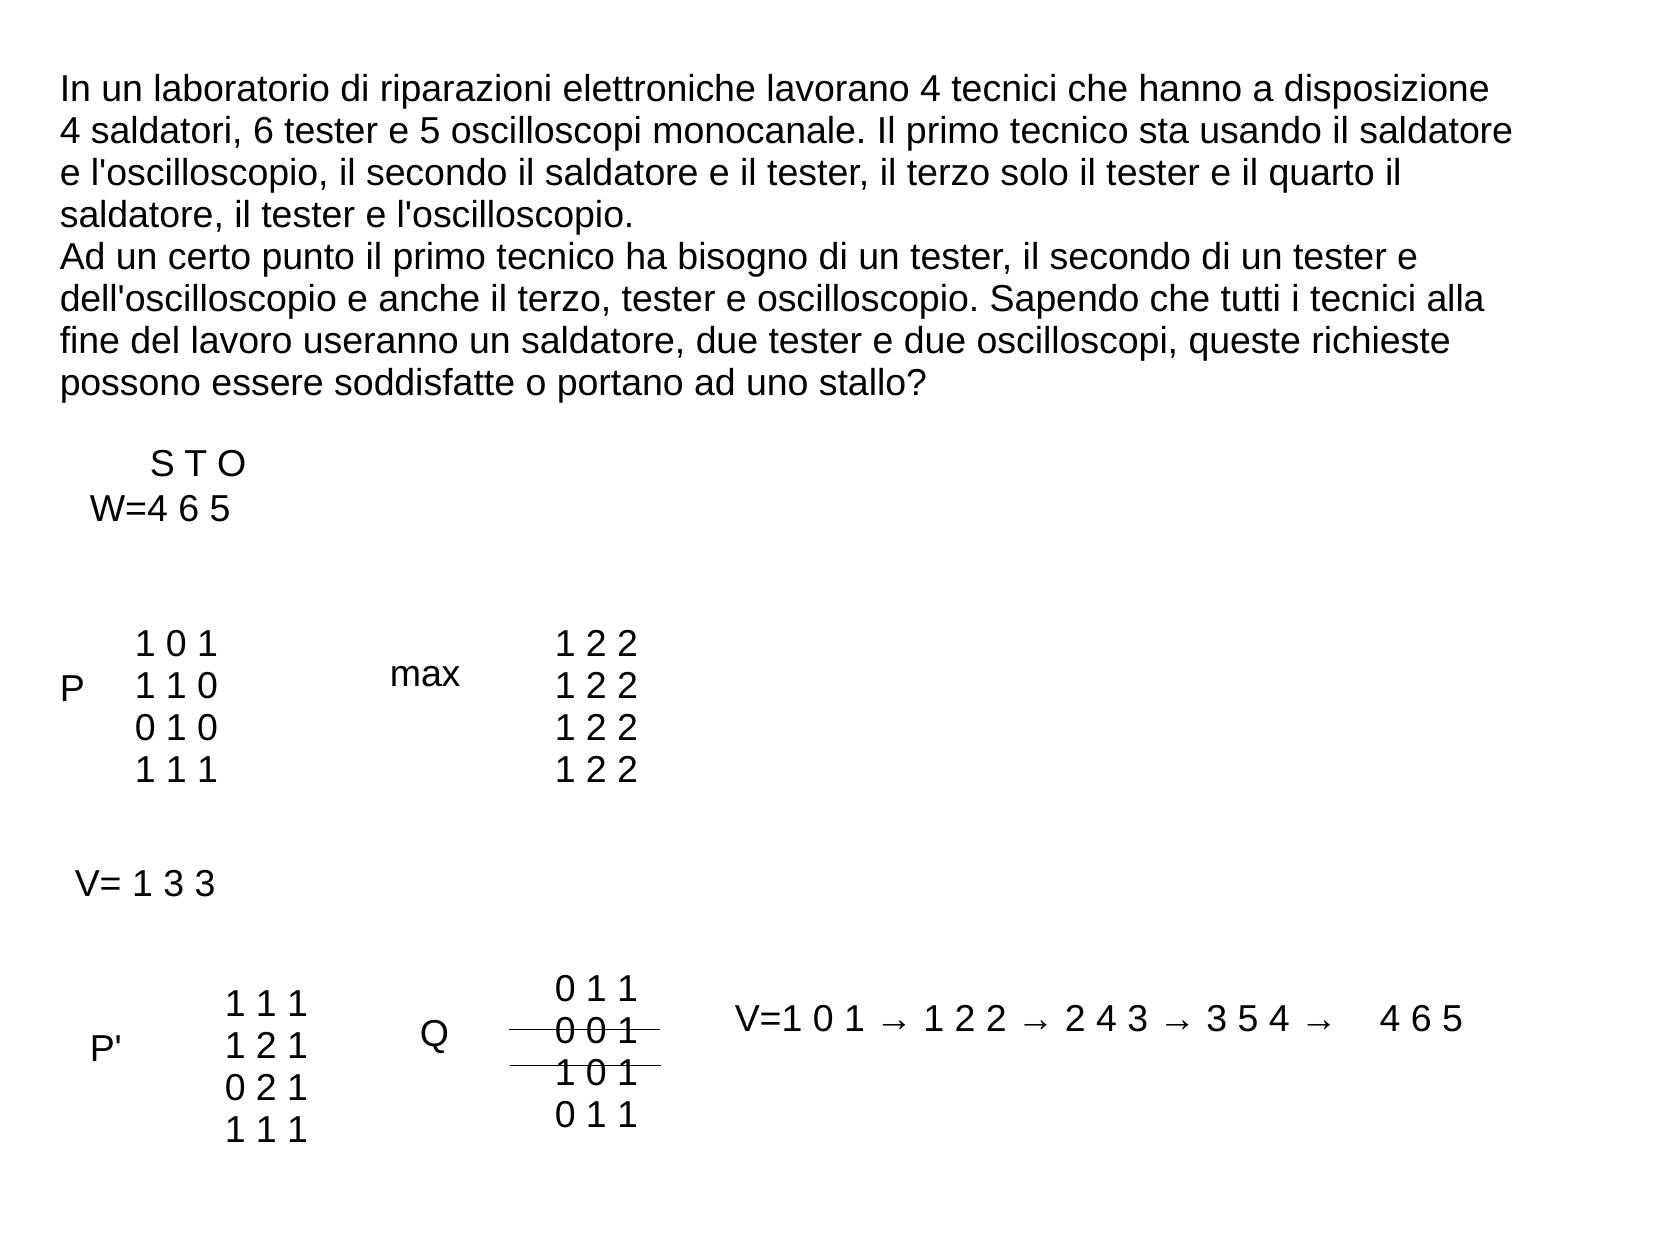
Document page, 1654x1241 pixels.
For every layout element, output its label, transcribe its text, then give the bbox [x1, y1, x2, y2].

text_box W=4 6 5 [75, 480, 1456, 537]
text_box S T O [135, 435, 331, 492]
text_box max [375, 645, 481, 702]
text_box 1 0 1 1 1 0 0 1 0 1 1 1 [120, 615, 540, 798]
text_box 0 1 1 0 0 1 1 0 1 0 1 1 [540, 960, 841, 1143]
text_box Q [405, 1005, 496, 1062]
text_box V=1 0 1 → 1 2 2 → 2 4 3 → 3 5 4 → 4 6 5 [720, 990, 1576, 1047]
text_box P [45, 660, 121, 717]
text_box 1 1 1 1 2 1 0 2 1 1 1 1 [210, 975, 511, 1200]
text_box P' [75, 1020, 166, 1077]
text_box 1 2 2 1 2 2 1 2 2 1 2 2 [540, 615, 916, 798]
text_box V= 1 3 3 [60, 855, 781, 912]
text_box In un laboratorio di riparazioni elettroniche lavorano 4 tecnici che hanno a disposizione 4 saldatori, 6 tester e 5 oscilloscopi monocanale. Il primo tecnico sta usando il saldatore e l'oscilloscopio, il secondo il saldatore e il tester, il terzo solo il tester e il quarto il saldatore, il tester e l'oscilloscopio. Ad un certo punto il primo tecnico ha bisogno di un tester, il secondo di un tester e dell'oscilloscopio e anche il terzo, tester e oscilloscopio. Sapendo che tutti i tecnici alla fine del lavoro useranno un saldatore, due tester e due oscilloscopi, queste richieste possono essere soddisfatte o portano ad uno stallo? [45, 60, 1654, 453]
